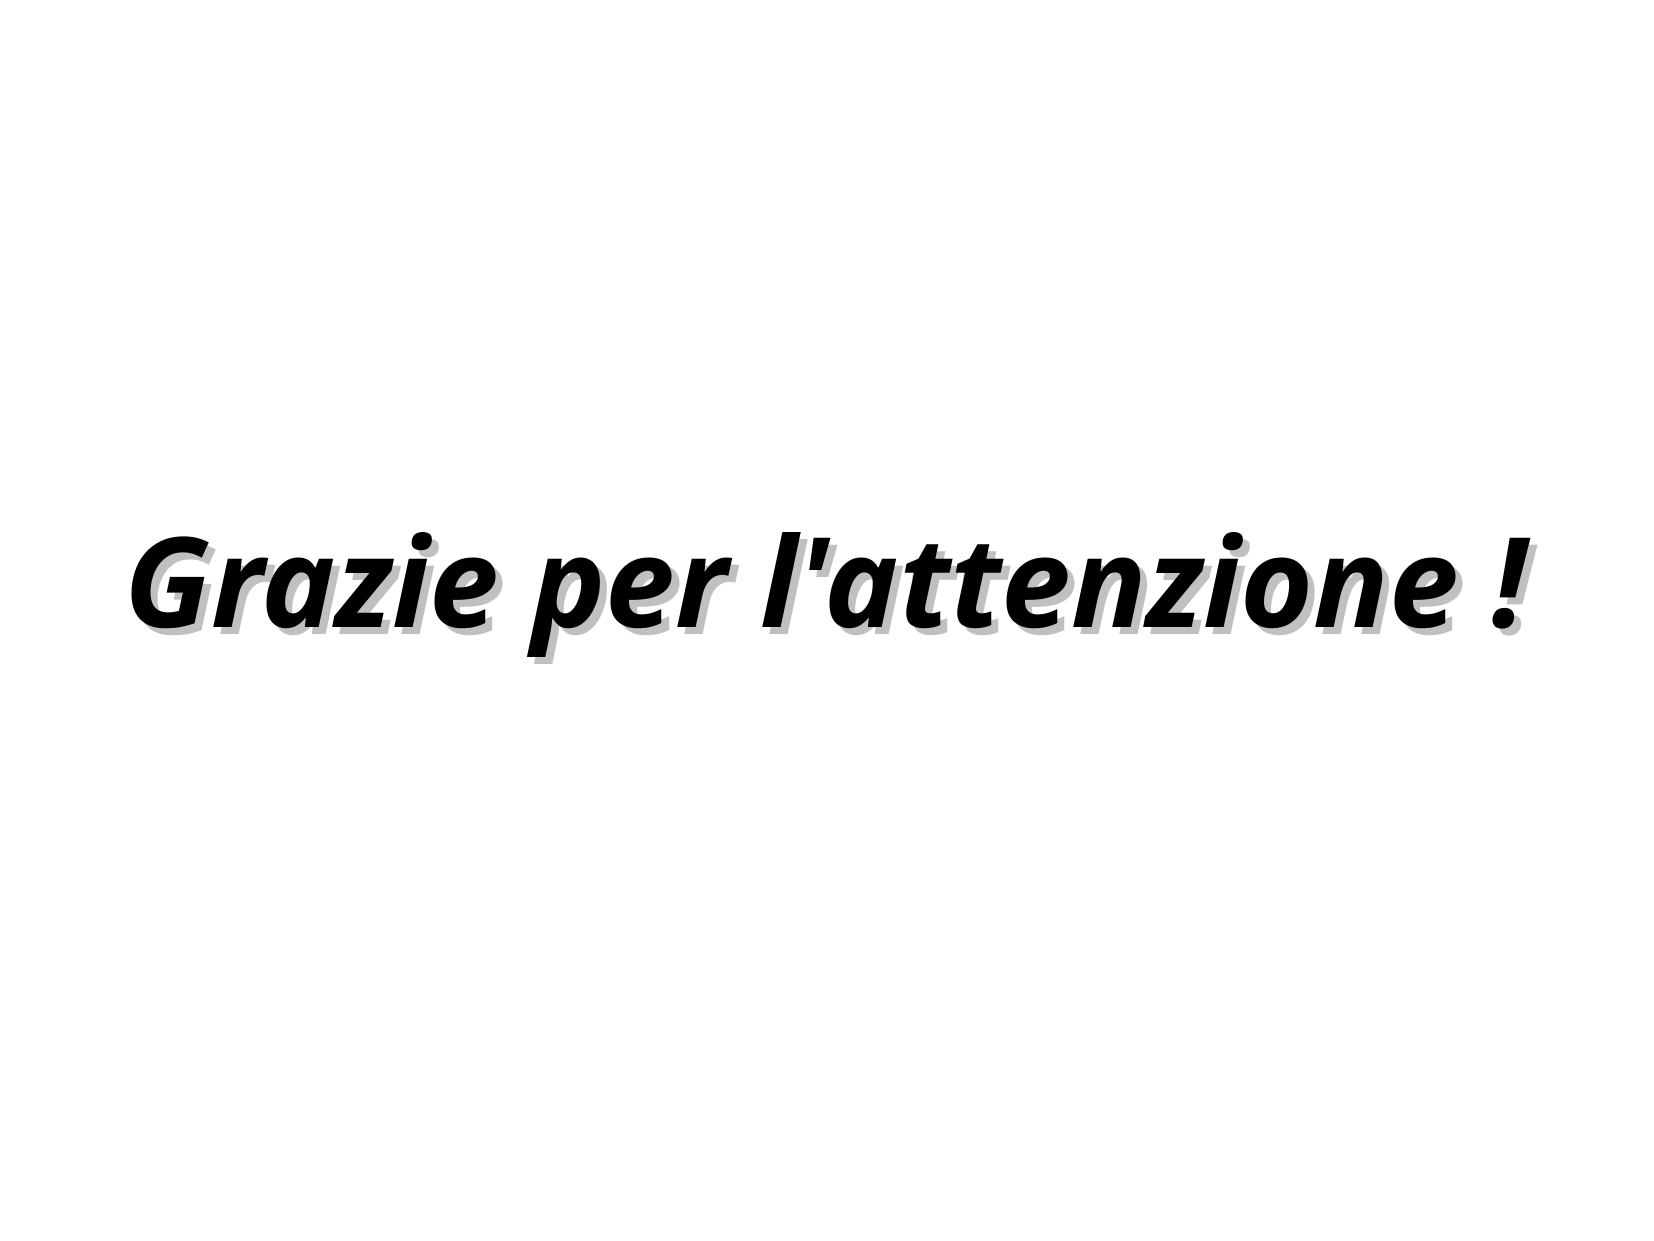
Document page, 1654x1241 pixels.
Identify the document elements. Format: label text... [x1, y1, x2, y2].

subtitle Grazie per l'attenzione ! [82, 49, 1571, 1109]
